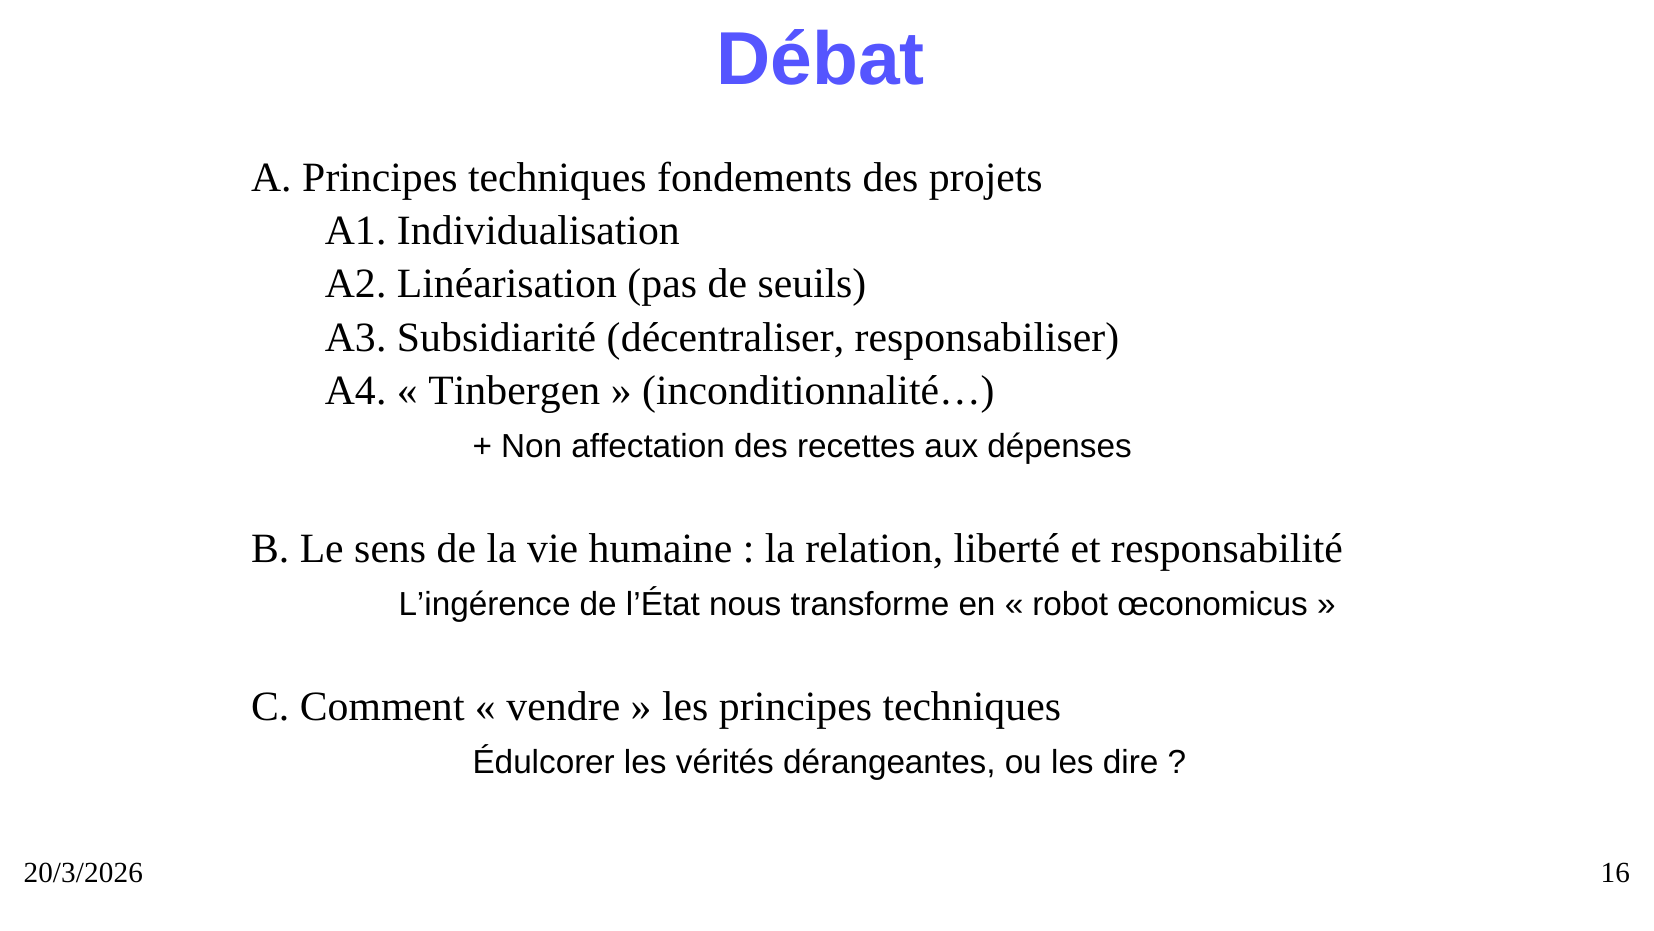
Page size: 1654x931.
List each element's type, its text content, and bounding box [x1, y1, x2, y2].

title Débat [76, 0, 1565, 119]
text_box A. Principes techniques fondements des projets A1. Individualisation A2. Linéarisation (pas de seuils) A3. Subsidiarité (décentraliser, responsabiliser) A4. « Tinbergen » (inconditionnalité…) + Non affectation des recettes aux dépenses B. Le sens de la vie humaine : la relation, liberté et responsabilité L’ingérence de l’État nous transforme en « robot œconomicus » C. Comment « vendre » les principes techniques Édulcorer les vérités dérangeantes, ou les dire ? [250, 147, 1403, 783]
